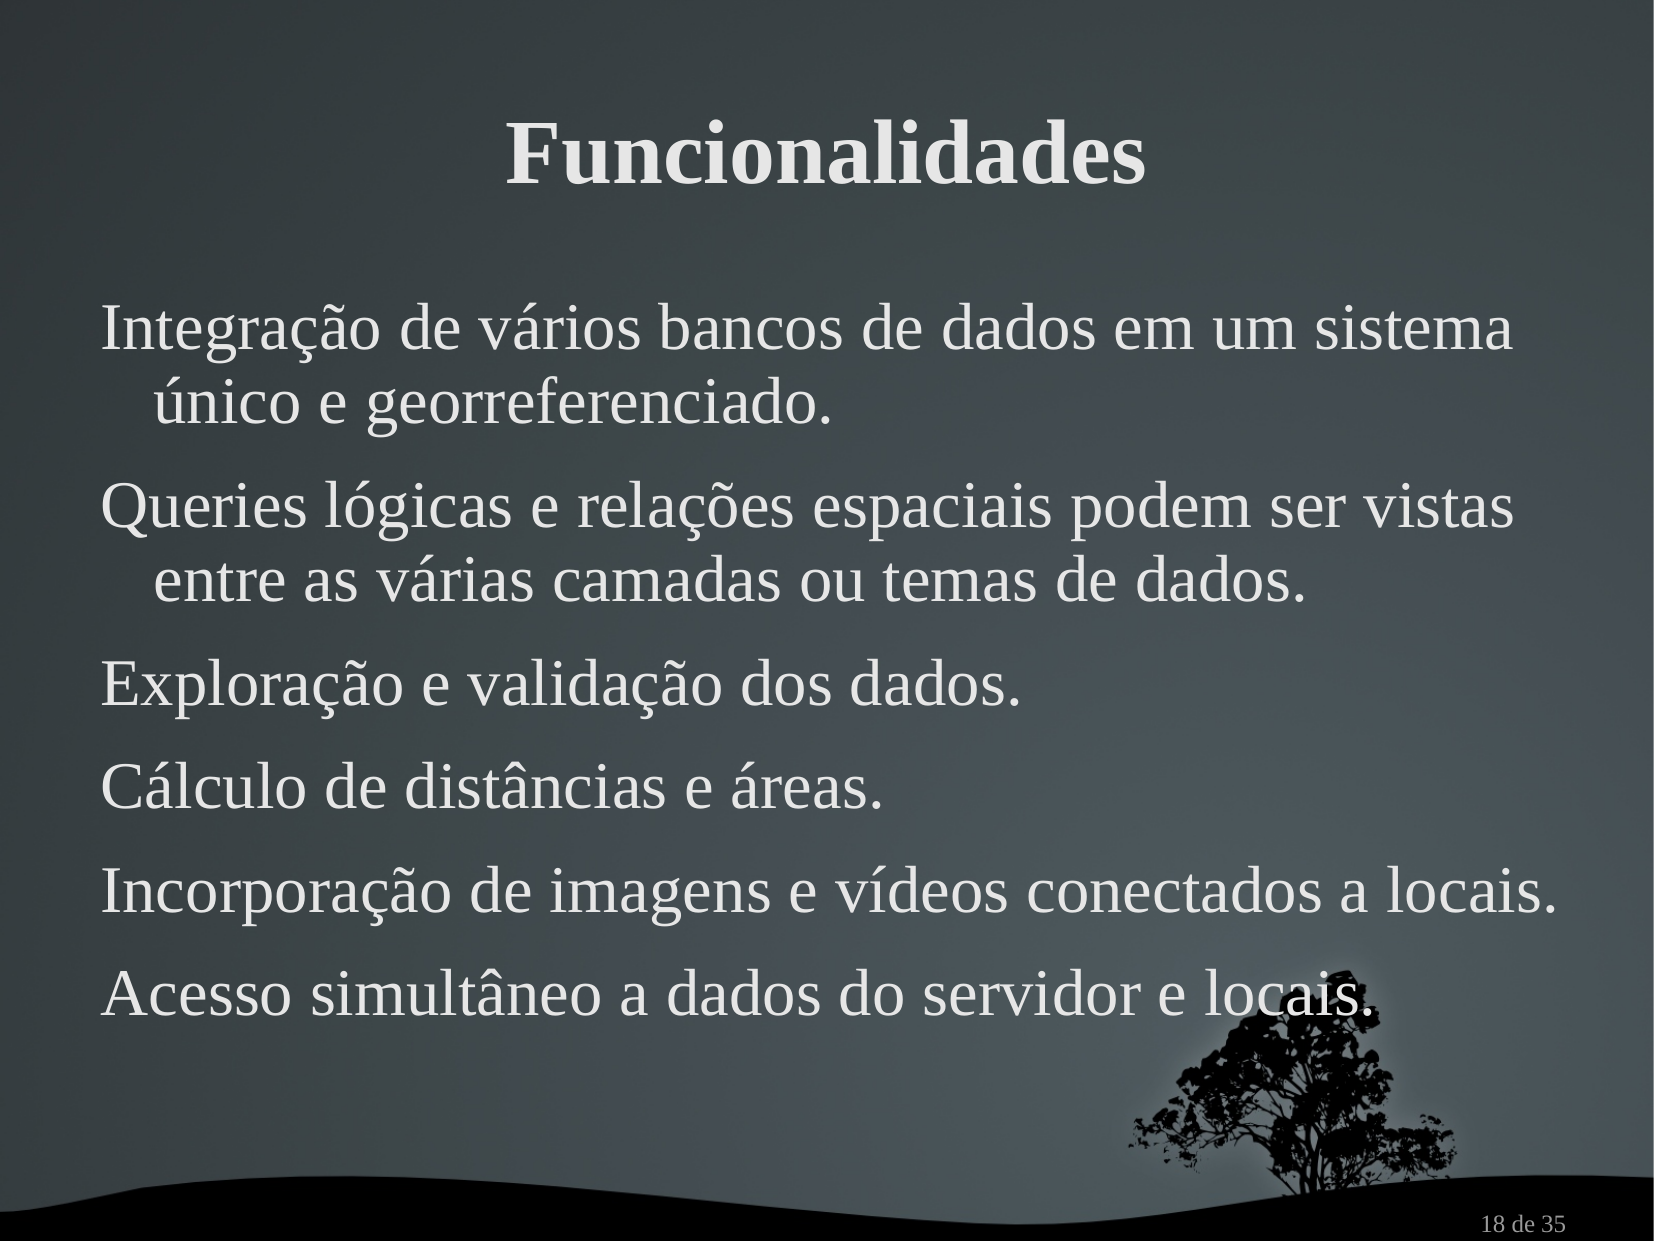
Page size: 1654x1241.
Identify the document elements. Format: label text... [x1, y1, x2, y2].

list Integração de vários bancos de dados em um sistema único e georreferenciado. Queries lógicas e relações espaciais podem ser vistas entre as várias camadas ou temas de dados. Exploração e validação dos dados. Cálculo de distâncias e áreas. Incorporação de imagens e vídeos conectados a locais. Acesso simultâneo a dados do servidor e locais. [82, 290, 1571, 1165]
picture [0, 0, 1654, 1241]
title Funcionalidades [82, 56, 1571, 250]
